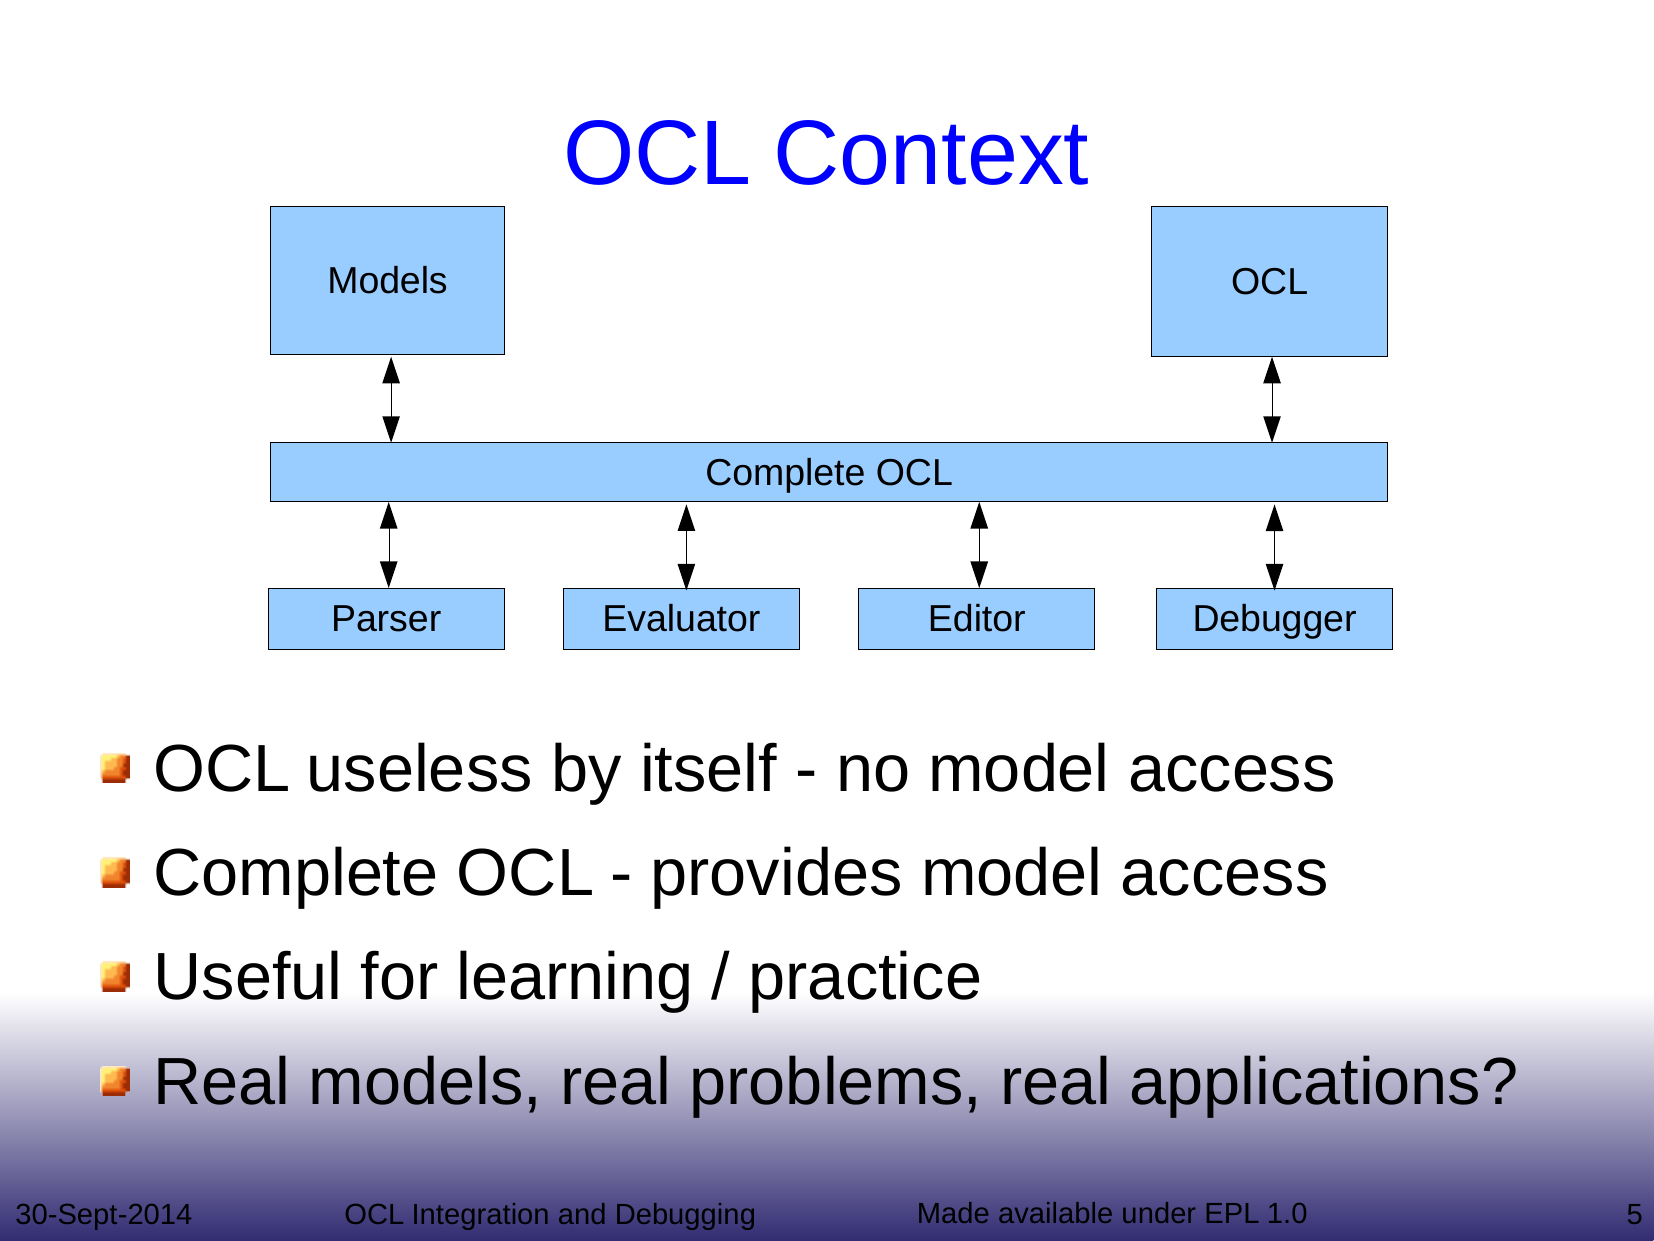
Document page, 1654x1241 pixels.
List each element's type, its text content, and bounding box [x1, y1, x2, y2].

text_box OCL [1151, 206, 1388, 357]
list OCL useless by itself - no model access Complete OCL - provides model access Useful for learning / practice Real models, real problems, real applications? [82, 730, 1571, 1119]
title OCL Context [82, 49, 1571, 257]
text_box Debugger [1156, 588, 1393, 650]
text_box Editor [858, 588, 1095, 650]
text_box Parser [268, 588, 505, 650]
text_box Evaluator [563, 588, 800, 650]
text_box Complete OCL [270, 442, 1388, 502]
text_box Models [270, 206, 505, 355]
